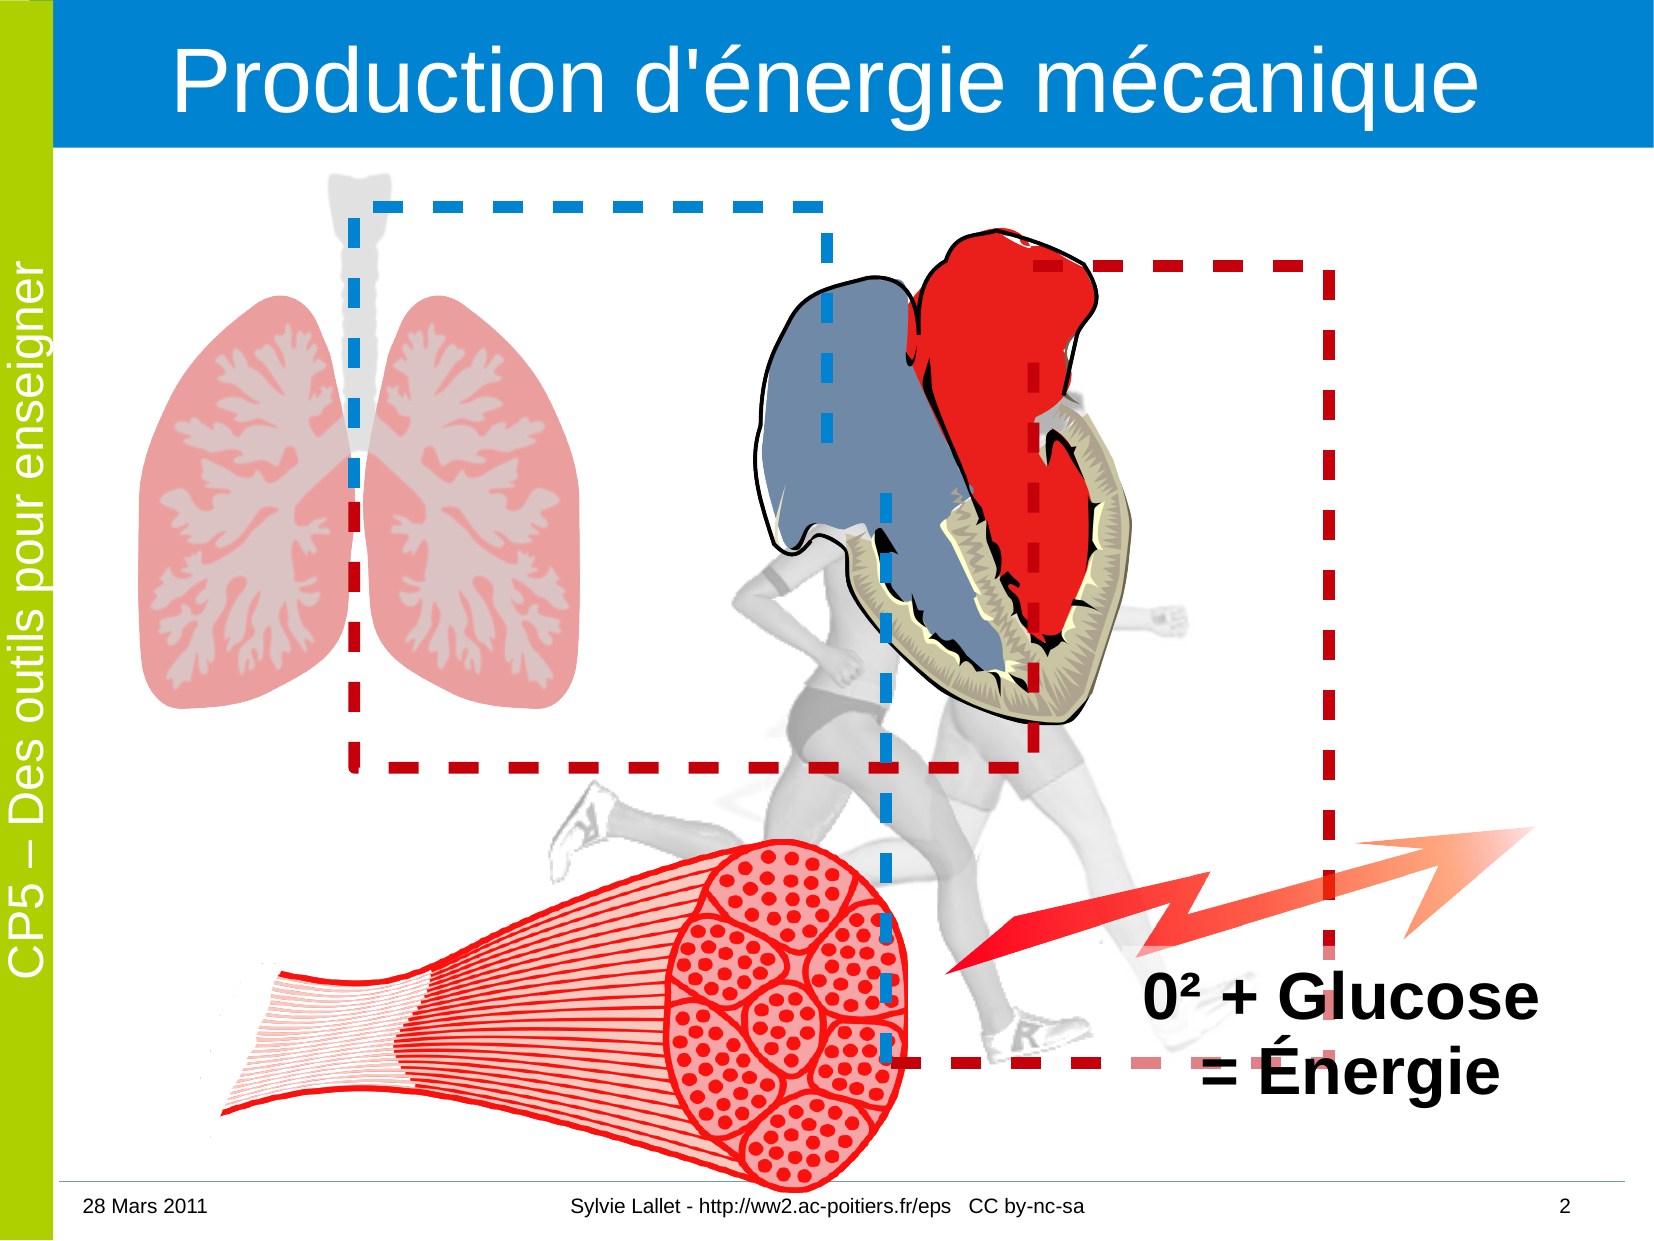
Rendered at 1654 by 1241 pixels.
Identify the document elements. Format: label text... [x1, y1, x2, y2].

title Production d'énergie mécanique [82, 21, 1571, 141]
picture [753, 181, 1132, 726]
picture [944, 826, 1536, 975]
text_box 0² + Glucose = Énergie [1122, 945, 1563, 1123]
picture [138, 171, 580, 709]
picture [181, 839, 908, 1193]
